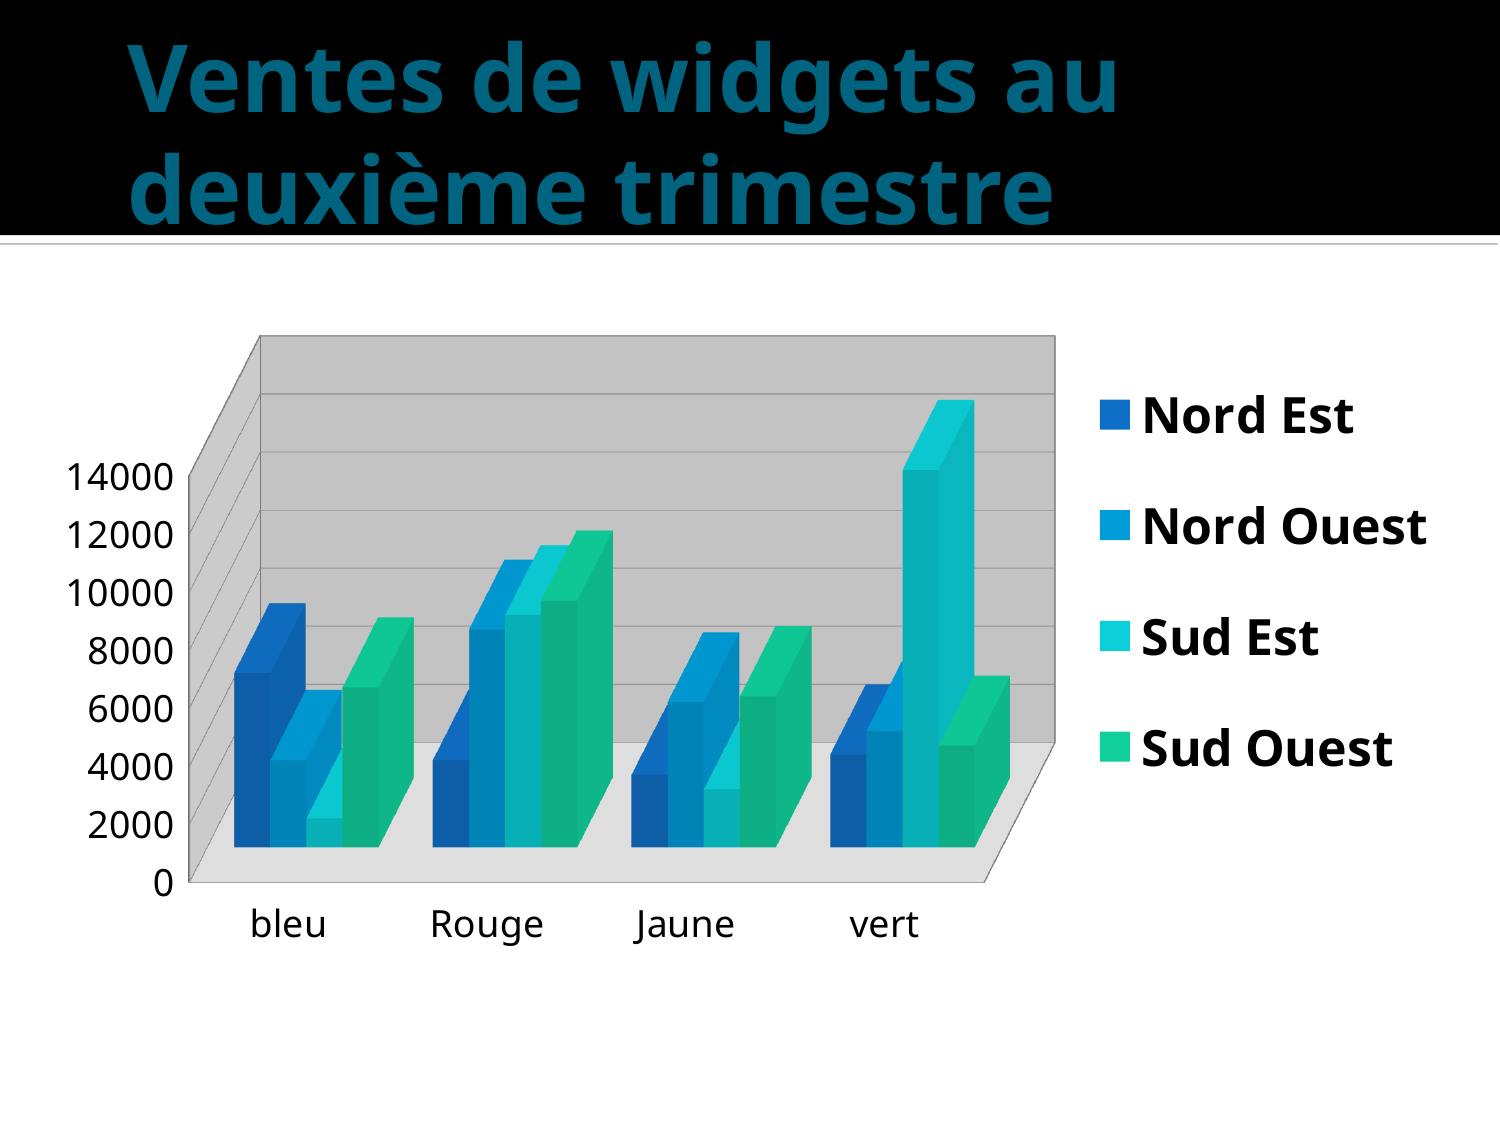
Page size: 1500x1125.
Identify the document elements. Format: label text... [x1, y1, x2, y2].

chart [0, 287, 1500, 1025]
text_box Ventes de widgets au deuxième trimestre [112, 37, 1388, 225]
